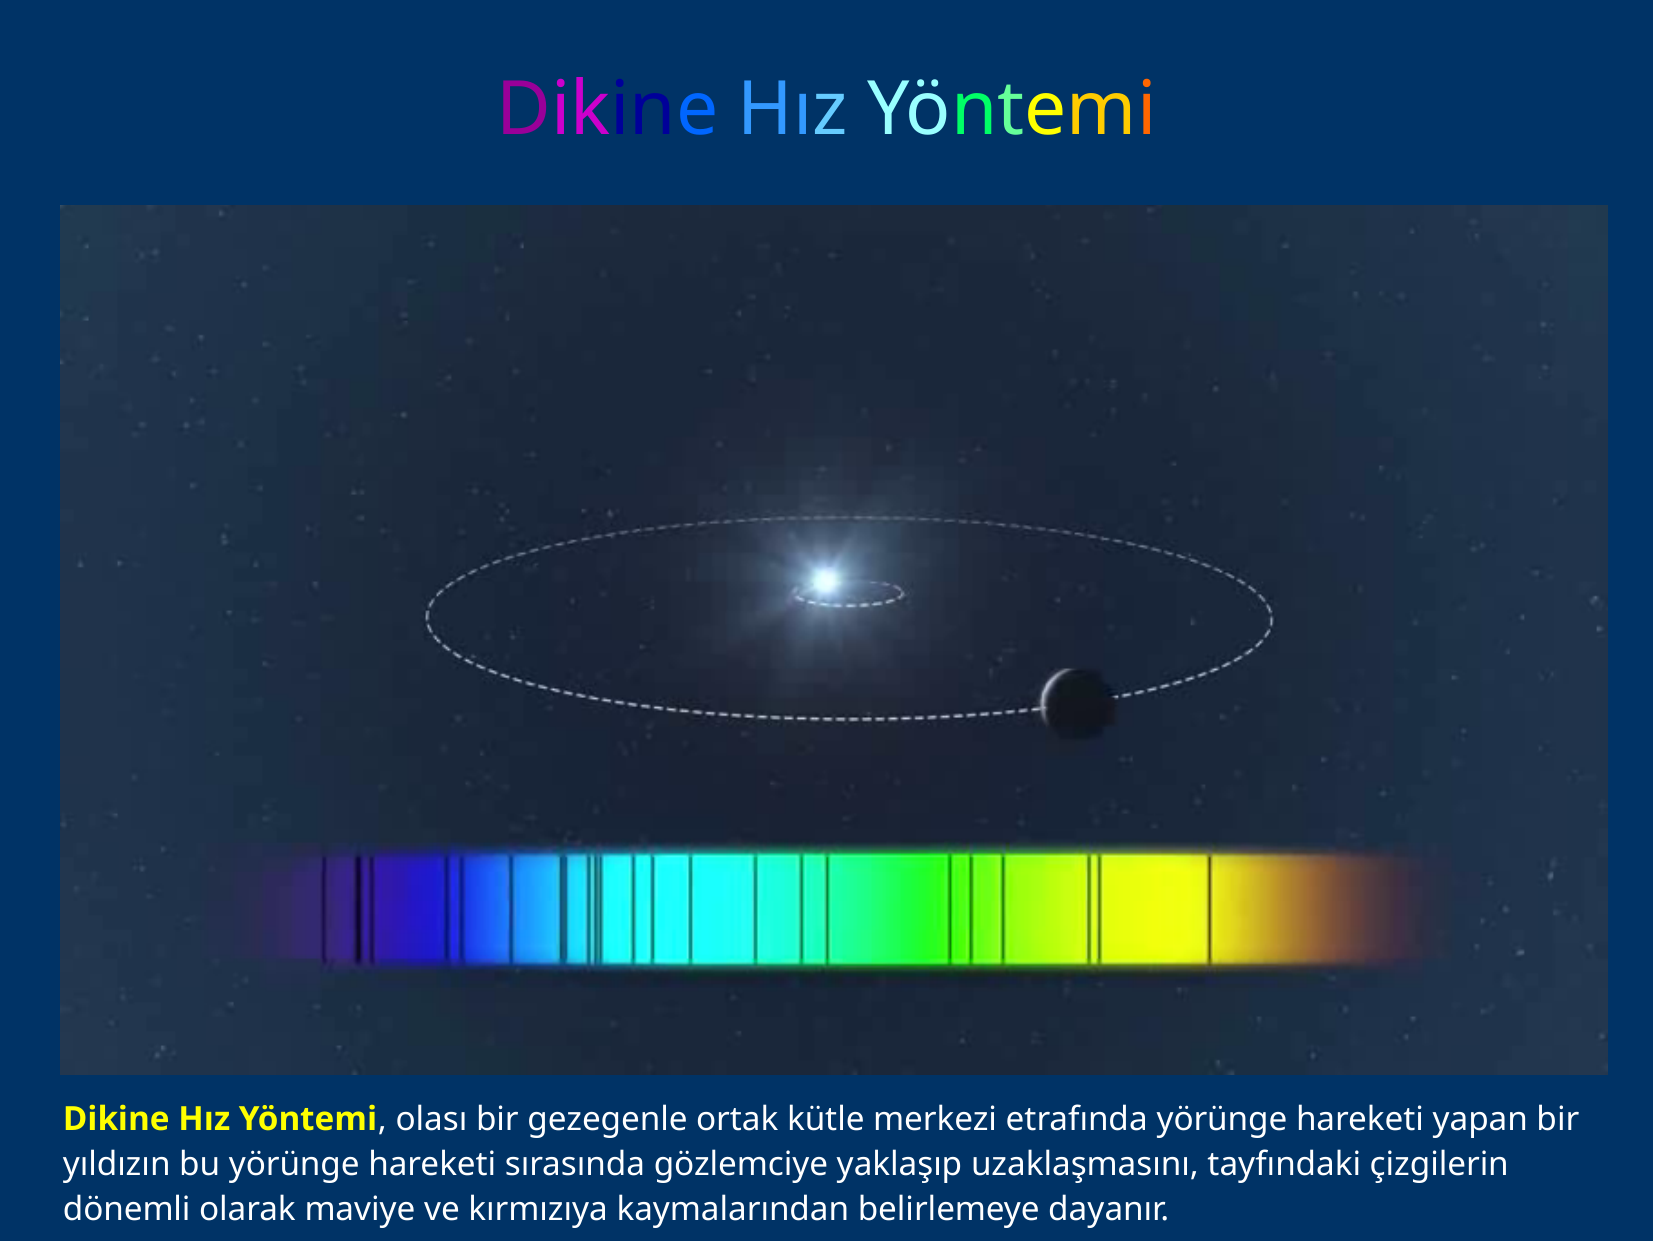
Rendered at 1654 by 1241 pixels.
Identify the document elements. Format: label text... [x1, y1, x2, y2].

text_box Dikine Hız Yöntemi, olası bir gezegenle ortak kütle merkezi etrafında yörünge hareketi yapan bir yıldızın bu yörünge hareketi sırasında gözlemciye yaklaşıp uzaklaşmasını, tayfındaki çizgilerin dönemli olarak maviye ve kırmızıya kaymalarından belirlemeye dayanır. [48, 1087, 1621, 1240]
title Dikine Hız Yöntemi [82, 31, 1571, 180]
text_box [59, 204, 1609, 1076]
